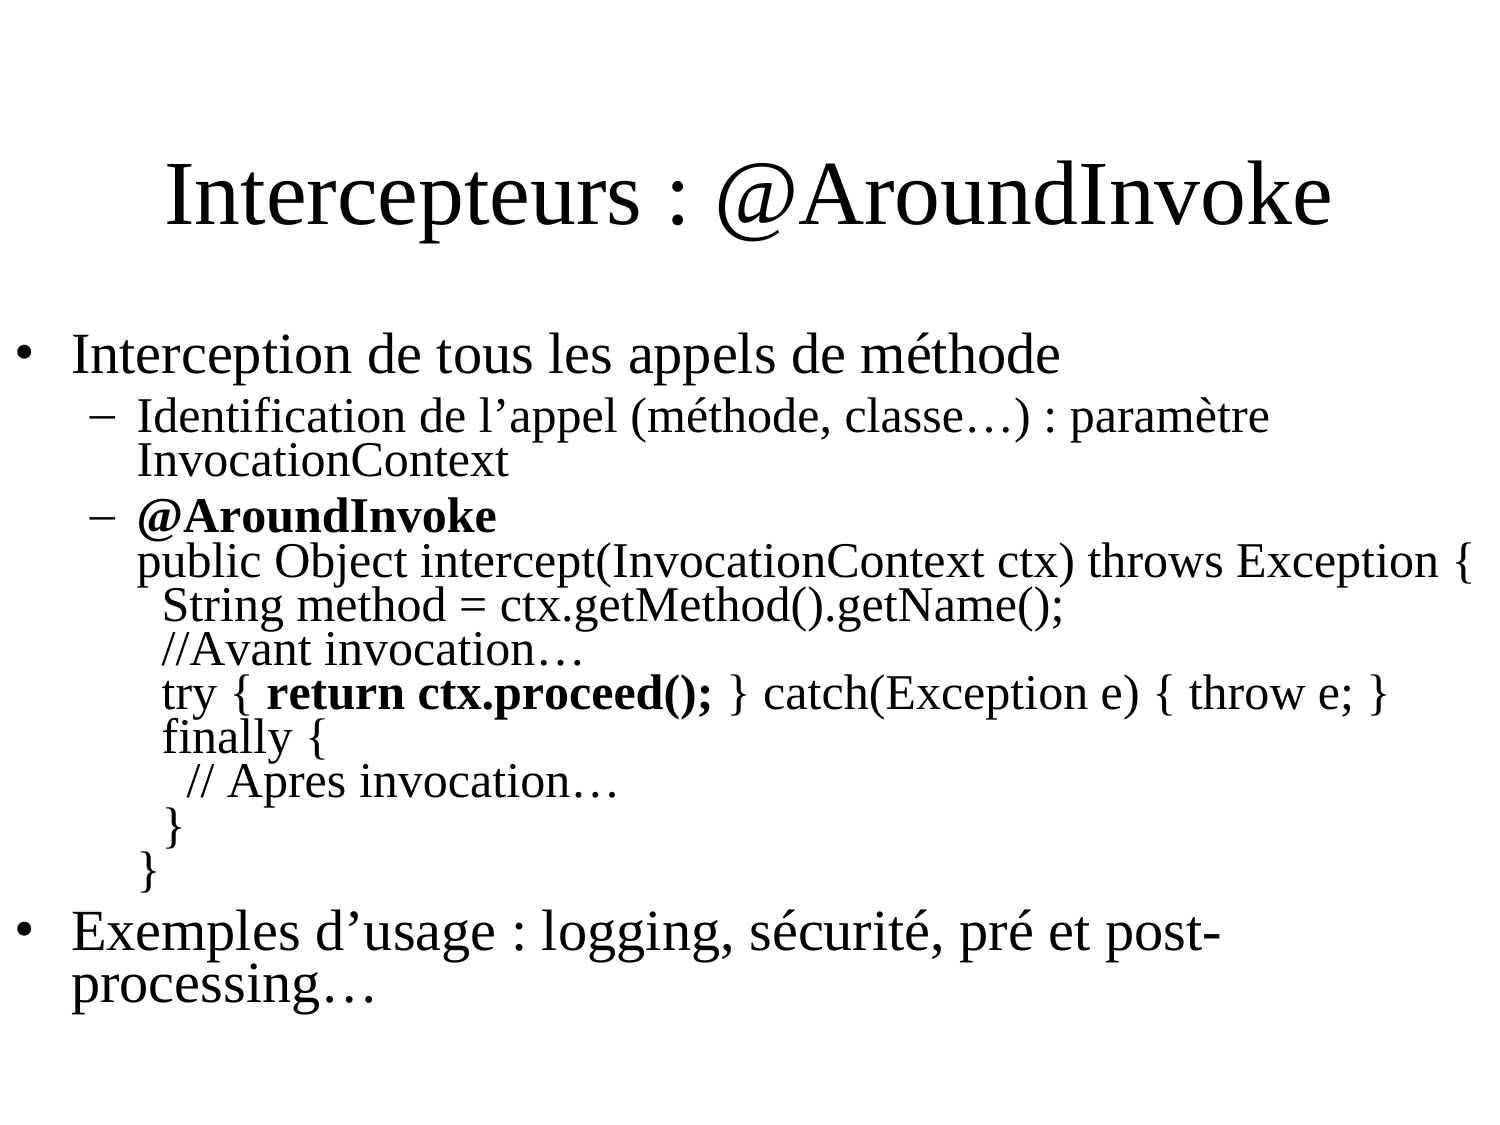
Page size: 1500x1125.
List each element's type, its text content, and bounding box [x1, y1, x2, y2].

title Intercepteurs : @AroundInvoke [112, 99, 1388, 288]
list Interception de tous les appels de méthode Identification de l’appel (méthode, classe…) : paramètre InvocationContext @AroundInvoke public Object intercept(InvocationContext ctx) throws Exception { String method = ctx.getMethod().getName(); //Avant invocation… try { return ctx.proceed(); } catch(Exception e) { throw e; } finally { // Apres invocation… } } Exemples d’usage : logging, sécurité, pré et post-processing… [0, 324, 1500, 1083]
